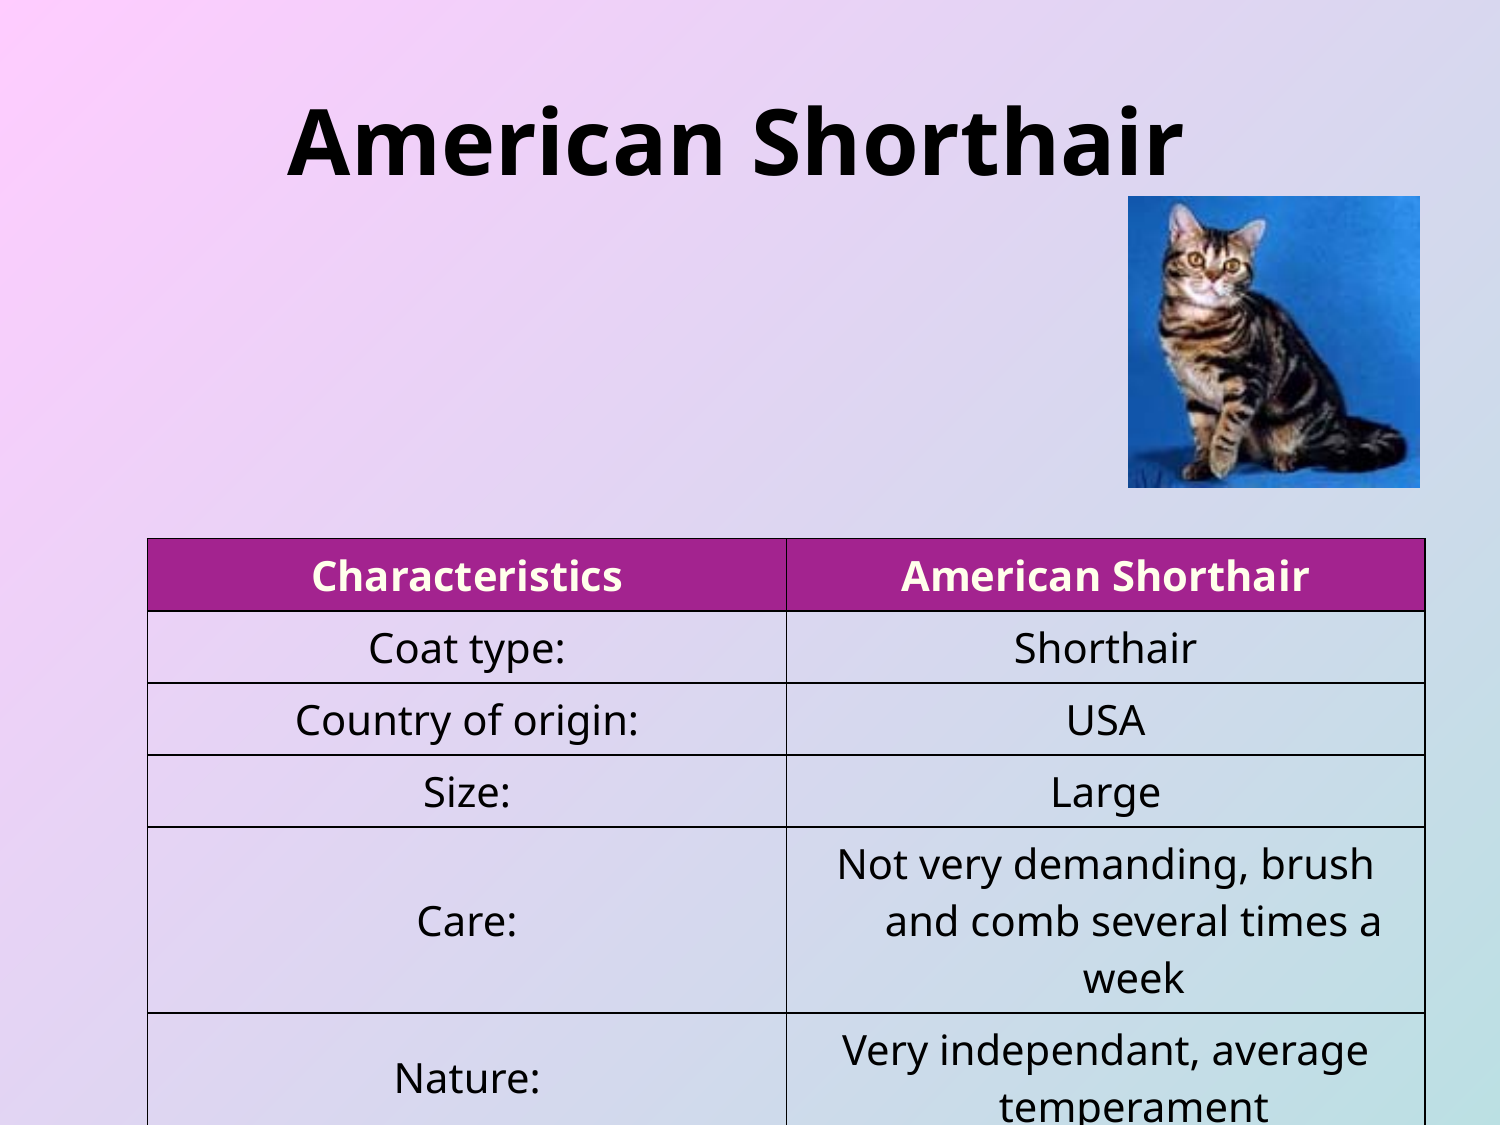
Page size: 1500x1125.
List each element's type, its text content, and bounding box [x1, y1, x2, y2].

table_cell Size: [148, 756, 786, 826]
table_header Characteristics [148, 539, 786, 610]
table_cell Care: [148, 828, 786, 1012]
table_header American Shorthair [787, 539, 1424, 610]
table_cell Nature: [148, 1014, 786, 1125]
table_cell USA [787, 684, 1424, 754]
title American Shorthair [75, 45, 1425, 233]
table_cell Country of origin: [148, 684, 786, 754]
table_cell Coat type: [148, 612, 786, 682]
table_cell Not very demanding, brush and comb several times a week [787, 828, 1424, 1012]
table_cell Very independant, average temperament [787, 1014, 1424, 1125]
picture [1128, 196, 1420, 488]
table_cell Shorthair [787, 612, 1424, 682]
table_cell Large [787, 756, 1424, 826]
